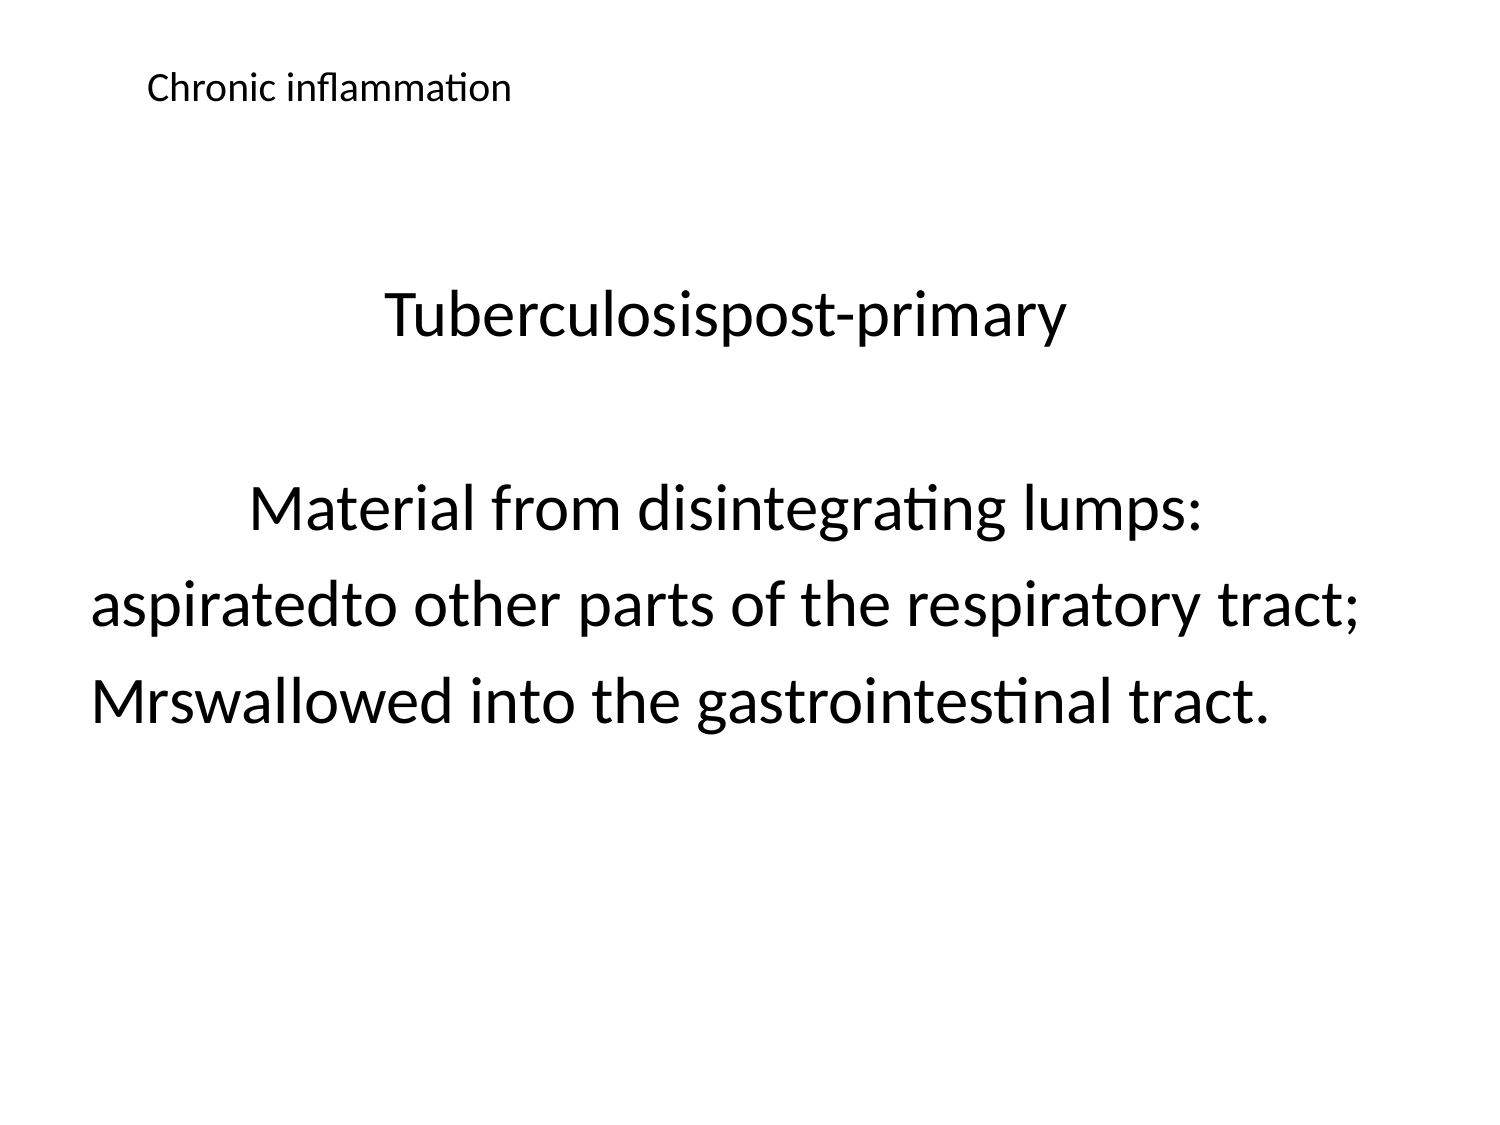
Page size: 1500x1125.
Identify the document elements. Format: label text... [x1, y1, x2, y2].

list Tuberculosispost-primary Material from disintegrating lumps: aspiratedto other parts of the respiratory tract; Mrswallowed into the gastrointestinal tract. [75, 262, 1426, 1005]
title Chronic inflammation [75, 45, 585, 126]
